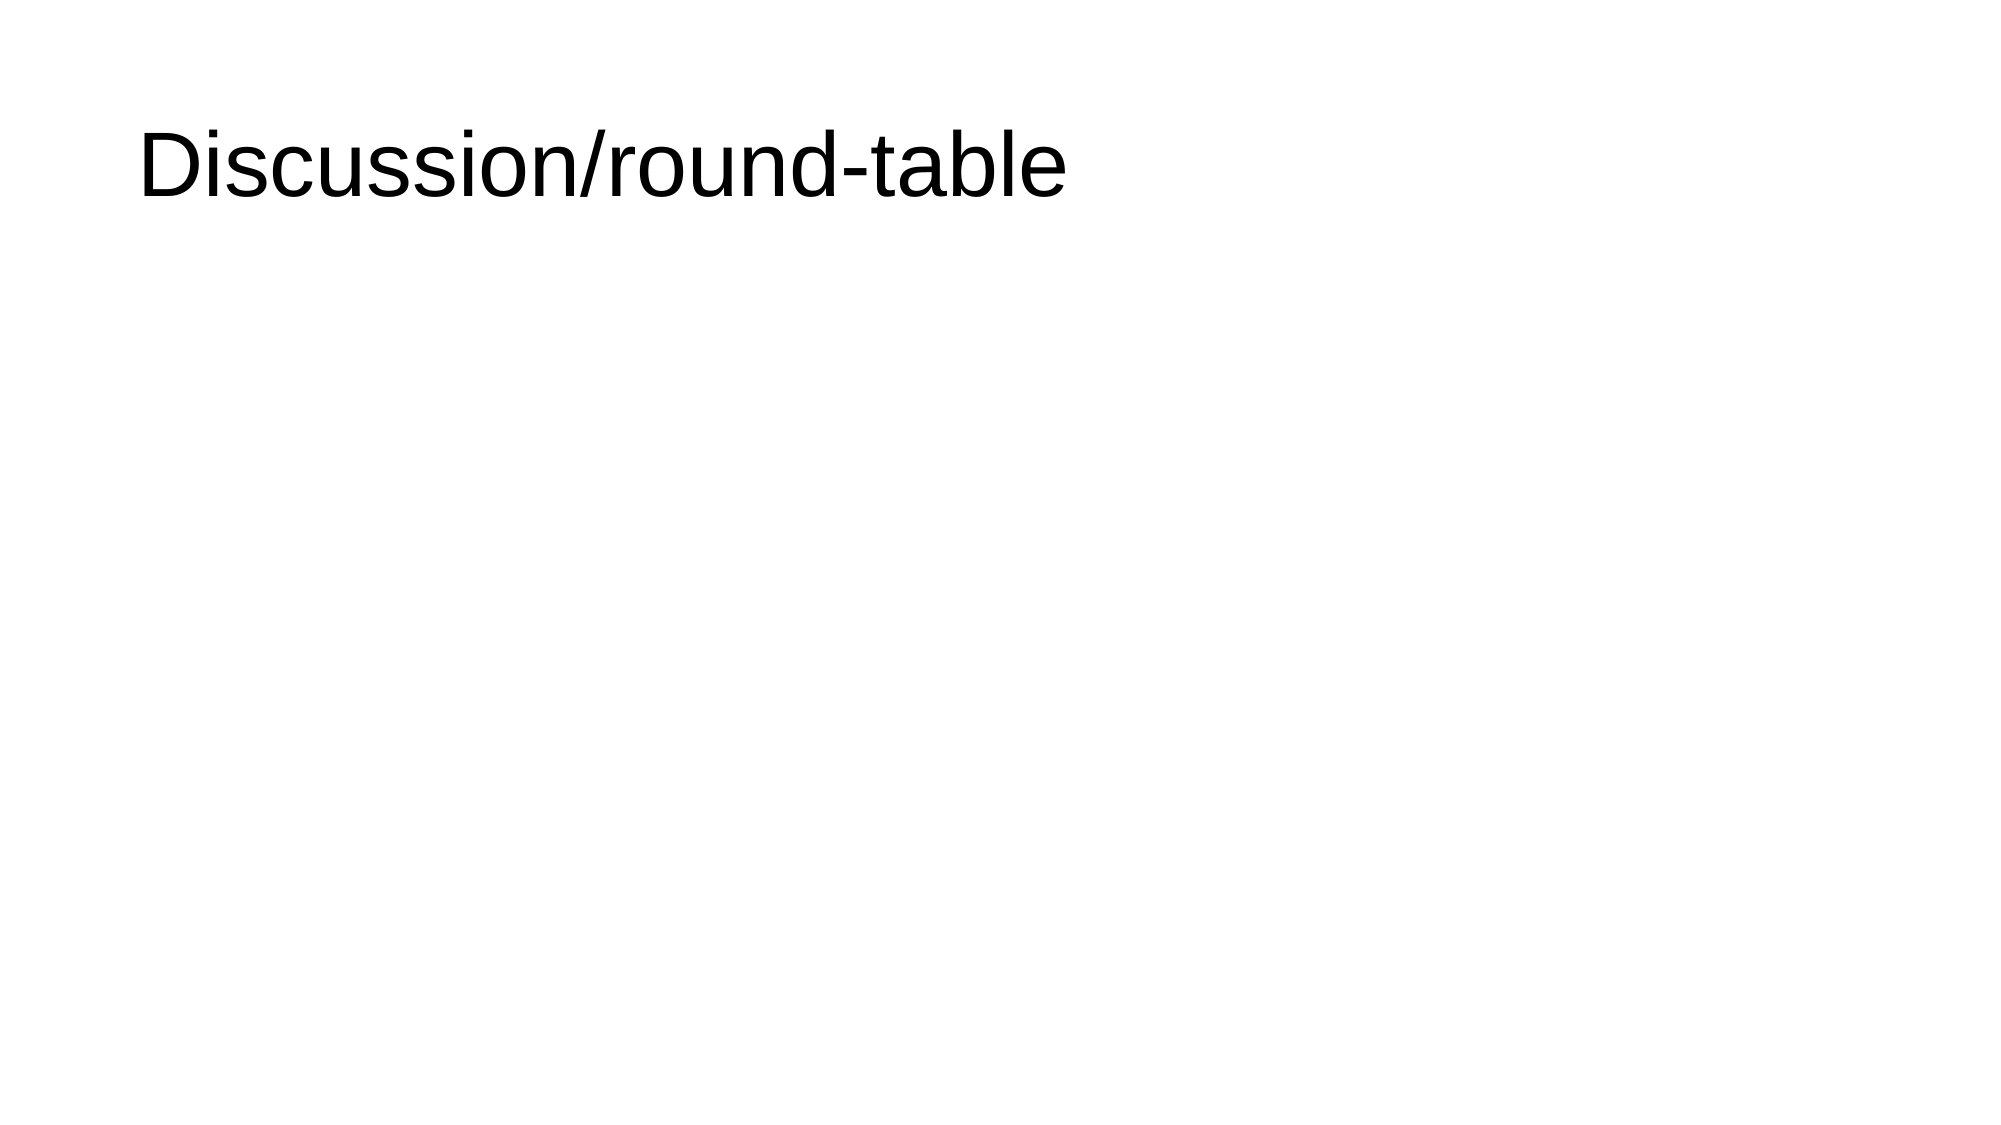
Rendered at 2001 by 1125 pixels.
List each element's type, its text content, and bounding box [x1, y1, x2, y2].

title Discussion/round-table [137, 59, 1863, 278]
